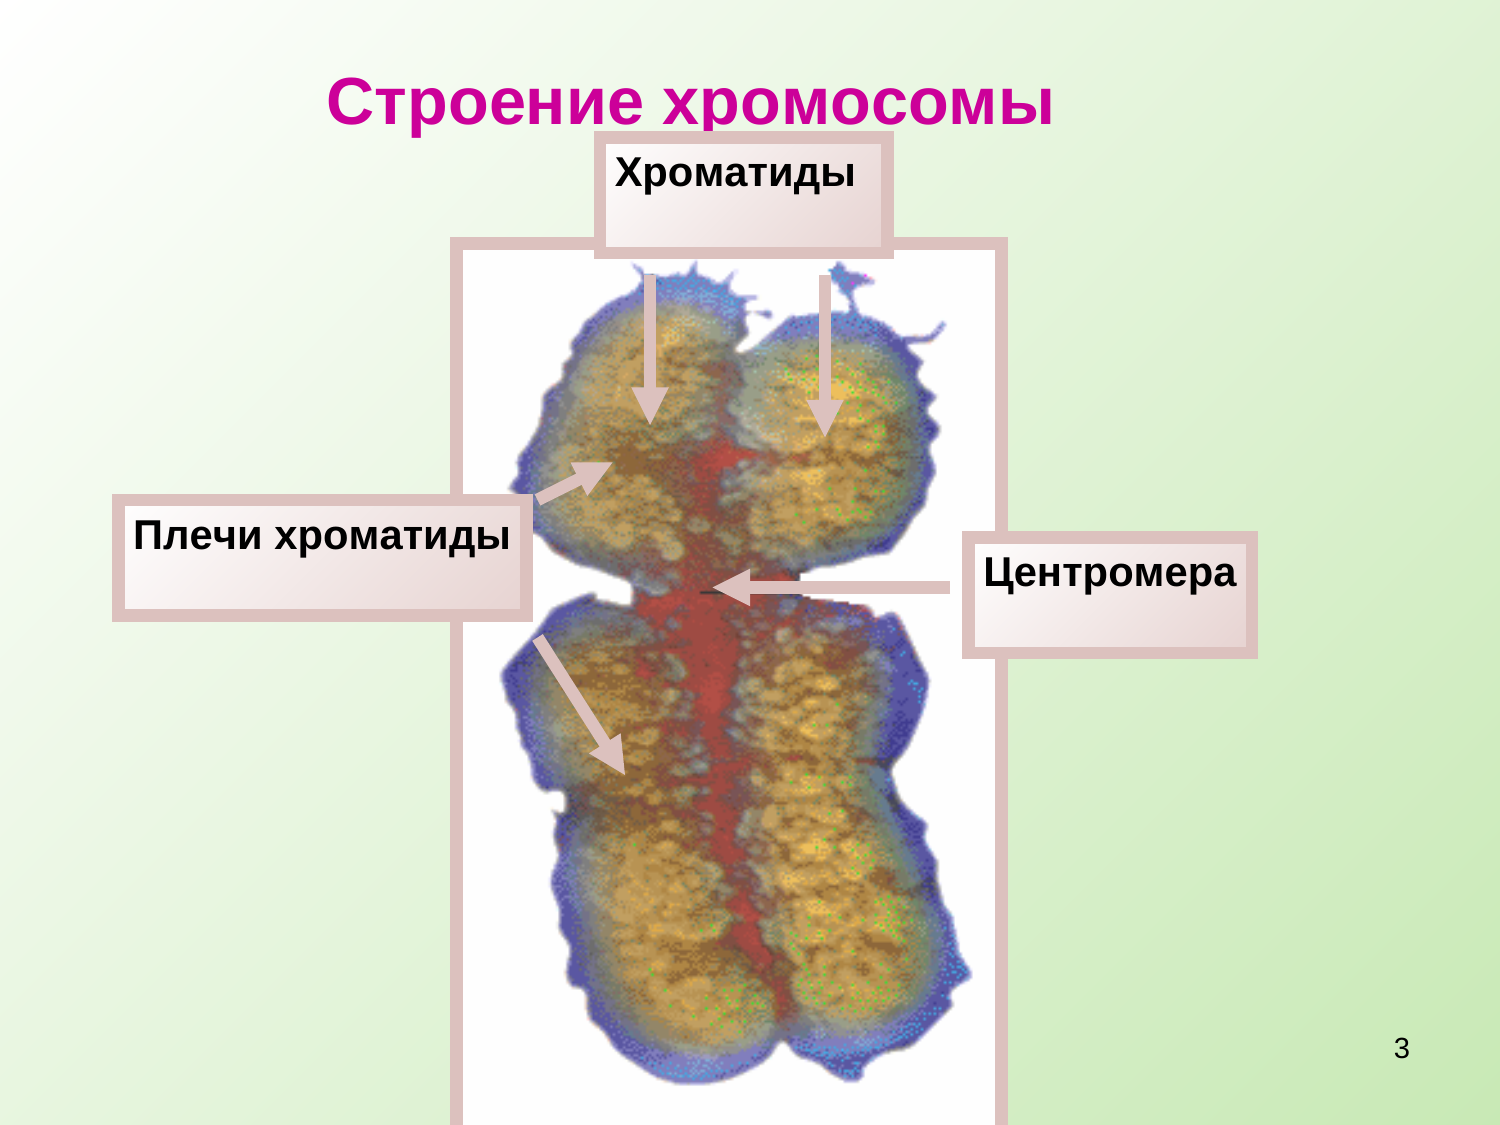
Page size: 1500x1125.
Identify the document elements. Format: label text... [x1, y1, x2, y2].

picture [462, 249, 996, 1125]
text_box Строение хромосомы [311, 49, 1071, 146]
text_box Центромера [968, 537, 1252, 653]
text_box Хроматиды [600, 137, 888, 253]
text_box Плечи хроматиды [118, 499, 527, 616]
